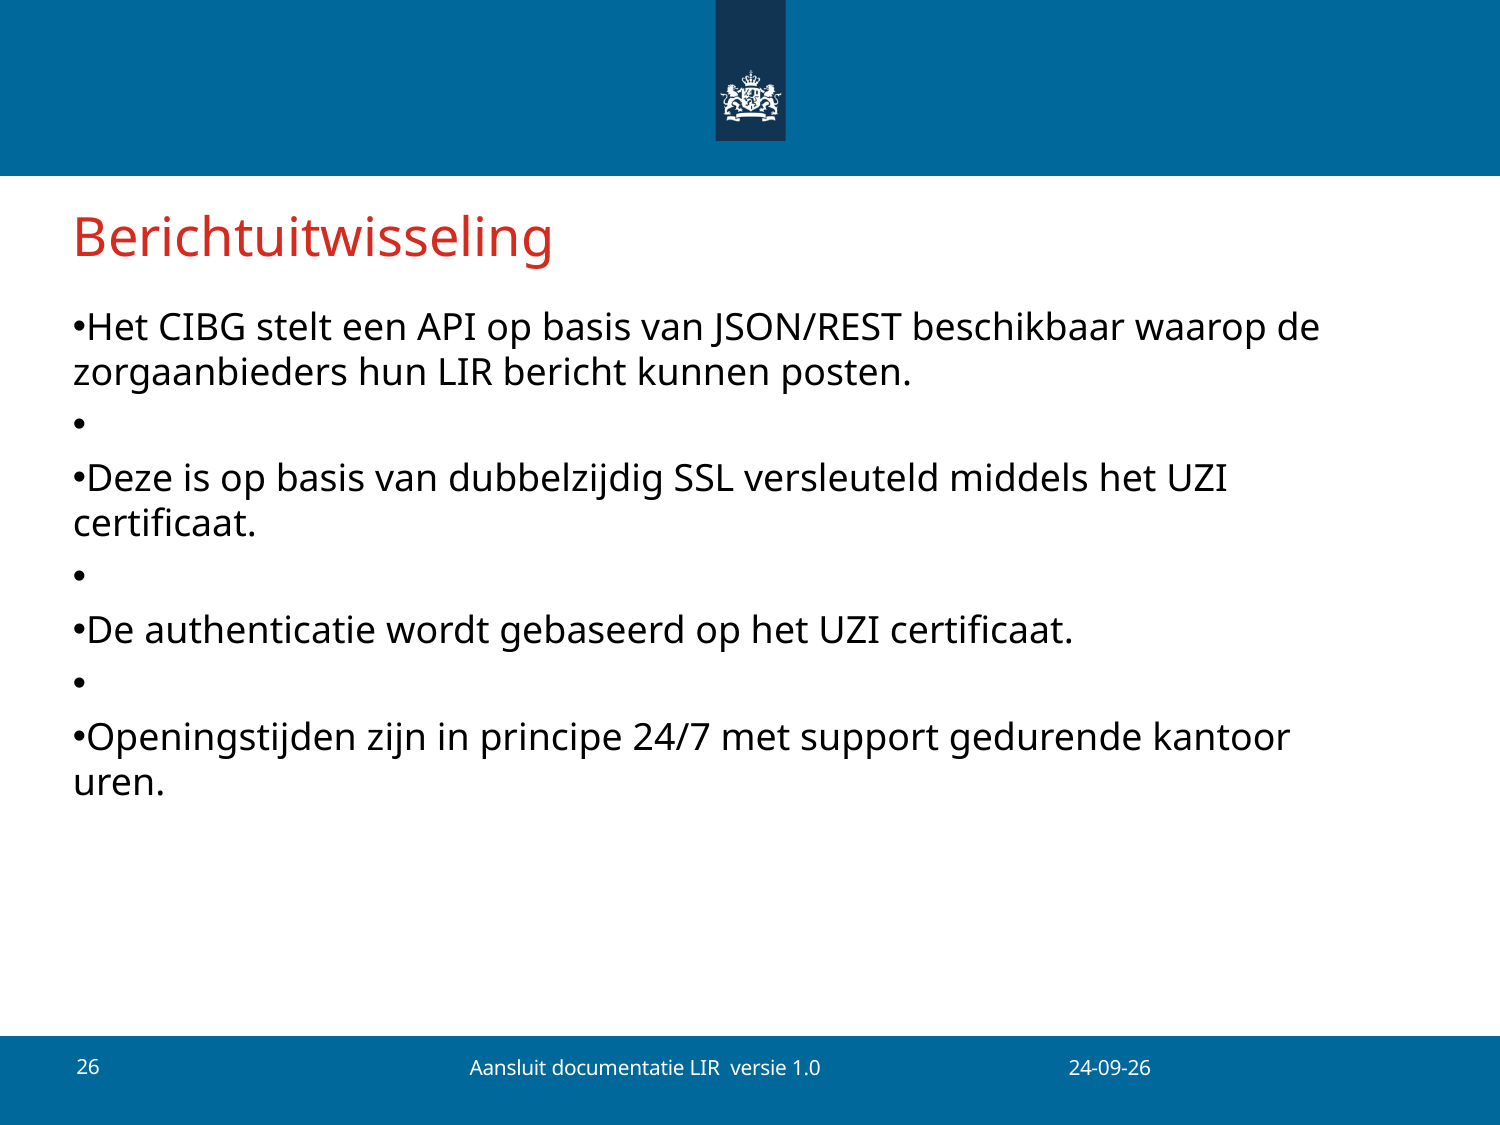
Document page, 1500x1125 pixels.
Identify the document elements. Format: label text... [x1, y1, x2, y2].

text_box Aansluit documentatie LIR versie 1.0 29-4-2019 [454, 1046, 1500, 1099]
text_box [61, 1046, 179, 1106]
title Berichtuitwisseling [57, 194, 1408, 289]
list Het CIBG stelt een API op basis van JSON/REST beschikbaar waarop de zorgaanbieders hun LIR bericht kunnen posten. Deze is op basis van dubbelzijdig SSL versleuteld middels het UZI certificaat. De authenticatie wordt gebaseerd op het UZI certificaat. Openingstijden zijn in principe 24/7 met support gedurende kantoor uren. [57, 295, 1408, 1020]
